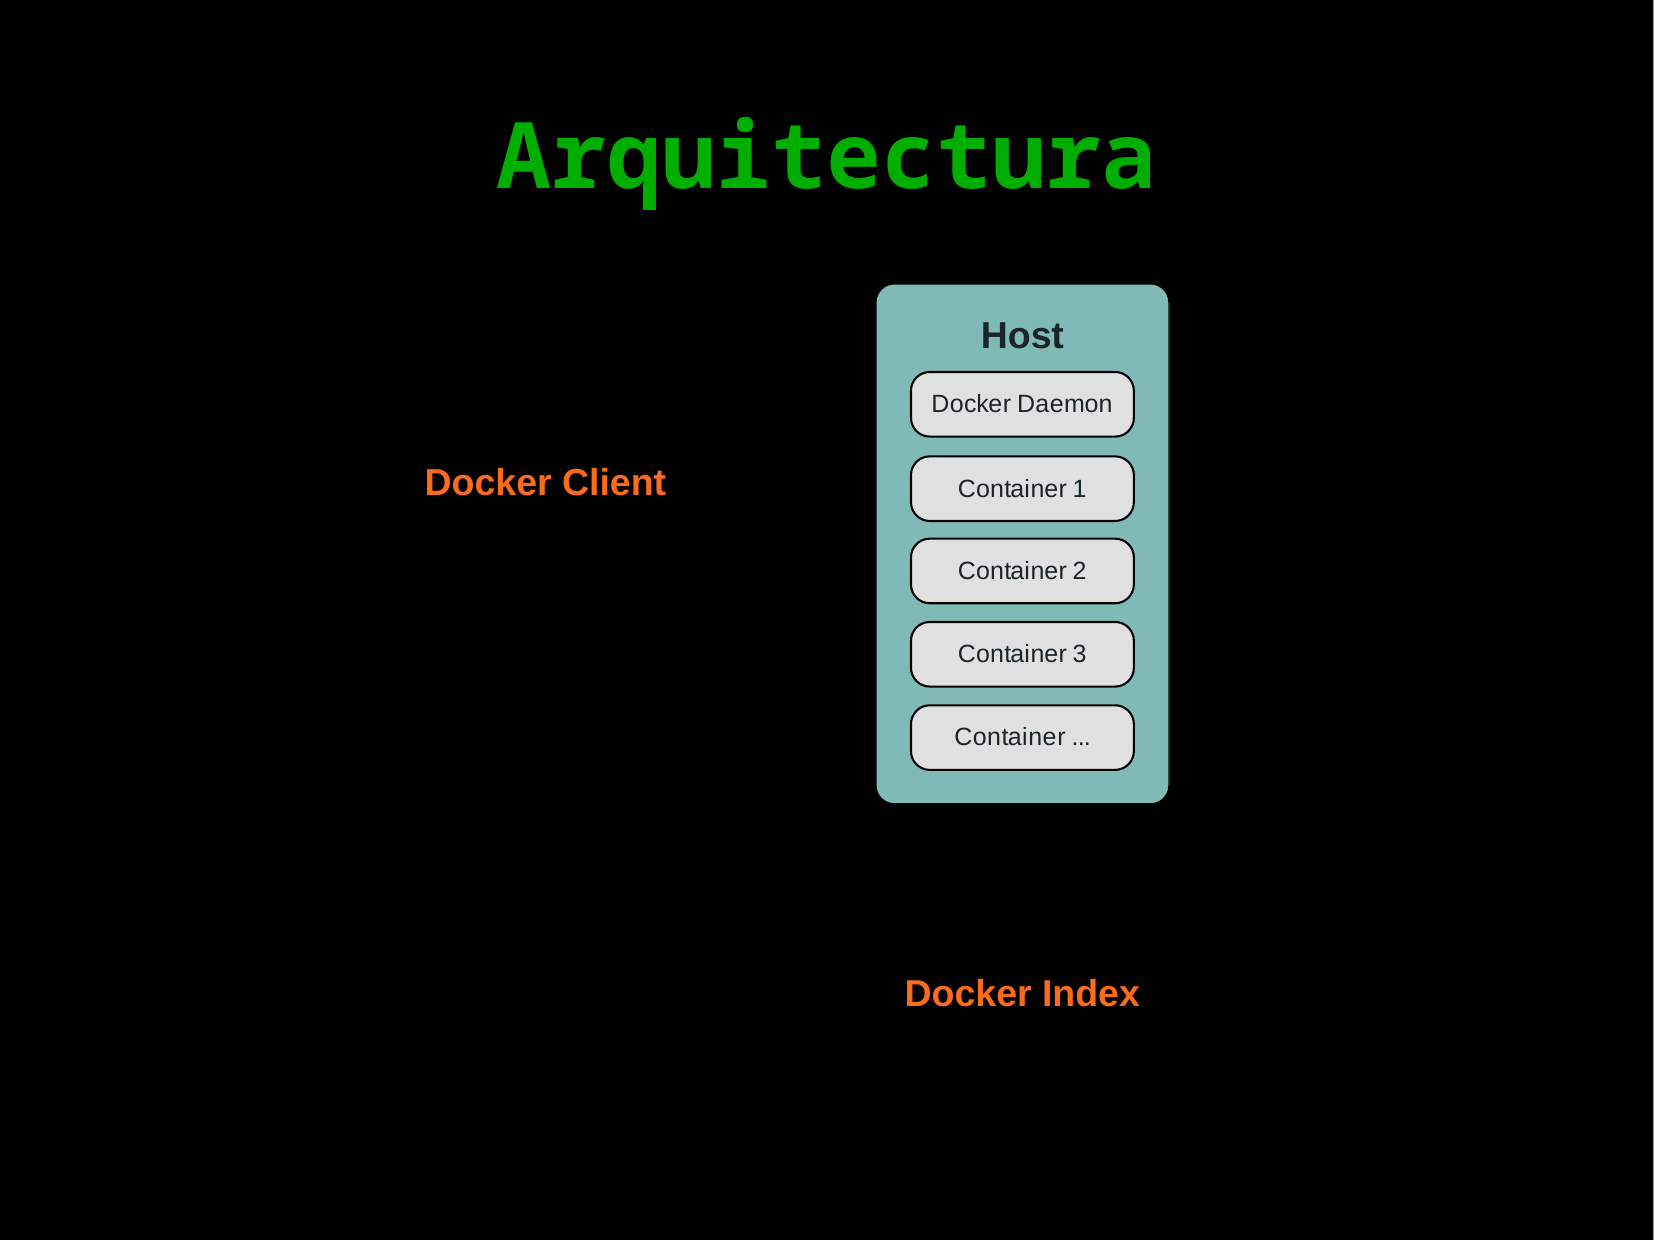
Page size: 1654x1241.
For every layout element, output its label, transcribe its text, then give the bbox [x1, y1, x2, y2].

title Arquitectura [82, 49, 1571, 257]
picture [423, 283, 1170, 1015]
